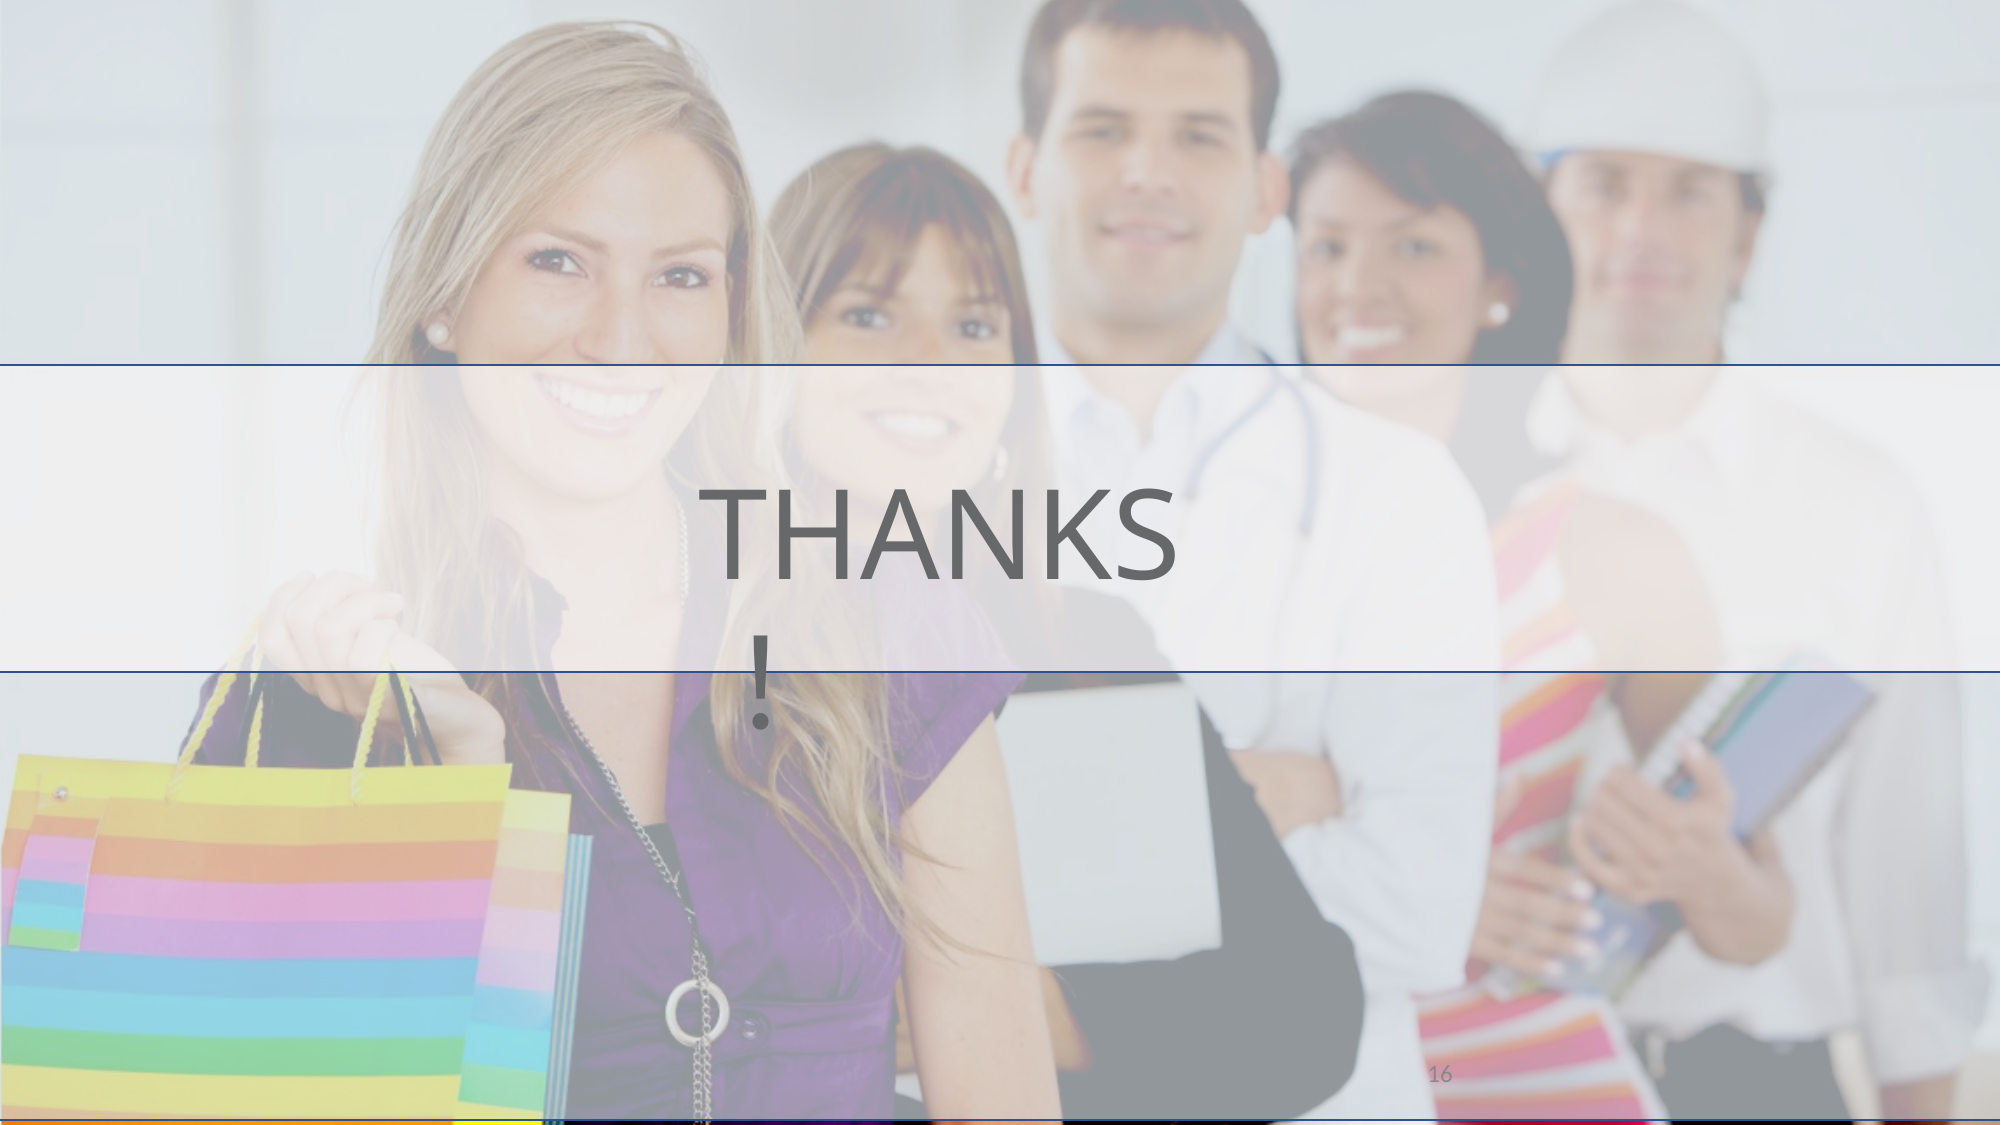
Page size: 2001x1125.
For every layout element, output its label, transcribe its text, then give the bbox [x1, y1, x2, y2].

text_box 16 [1412, 1042, 1863, 1103]
text_box [0, 0, 2000, 1120]
picture [0, 1120, 2000, 1125]
text_box THANKS！ [683, 446, 1317, 614]
